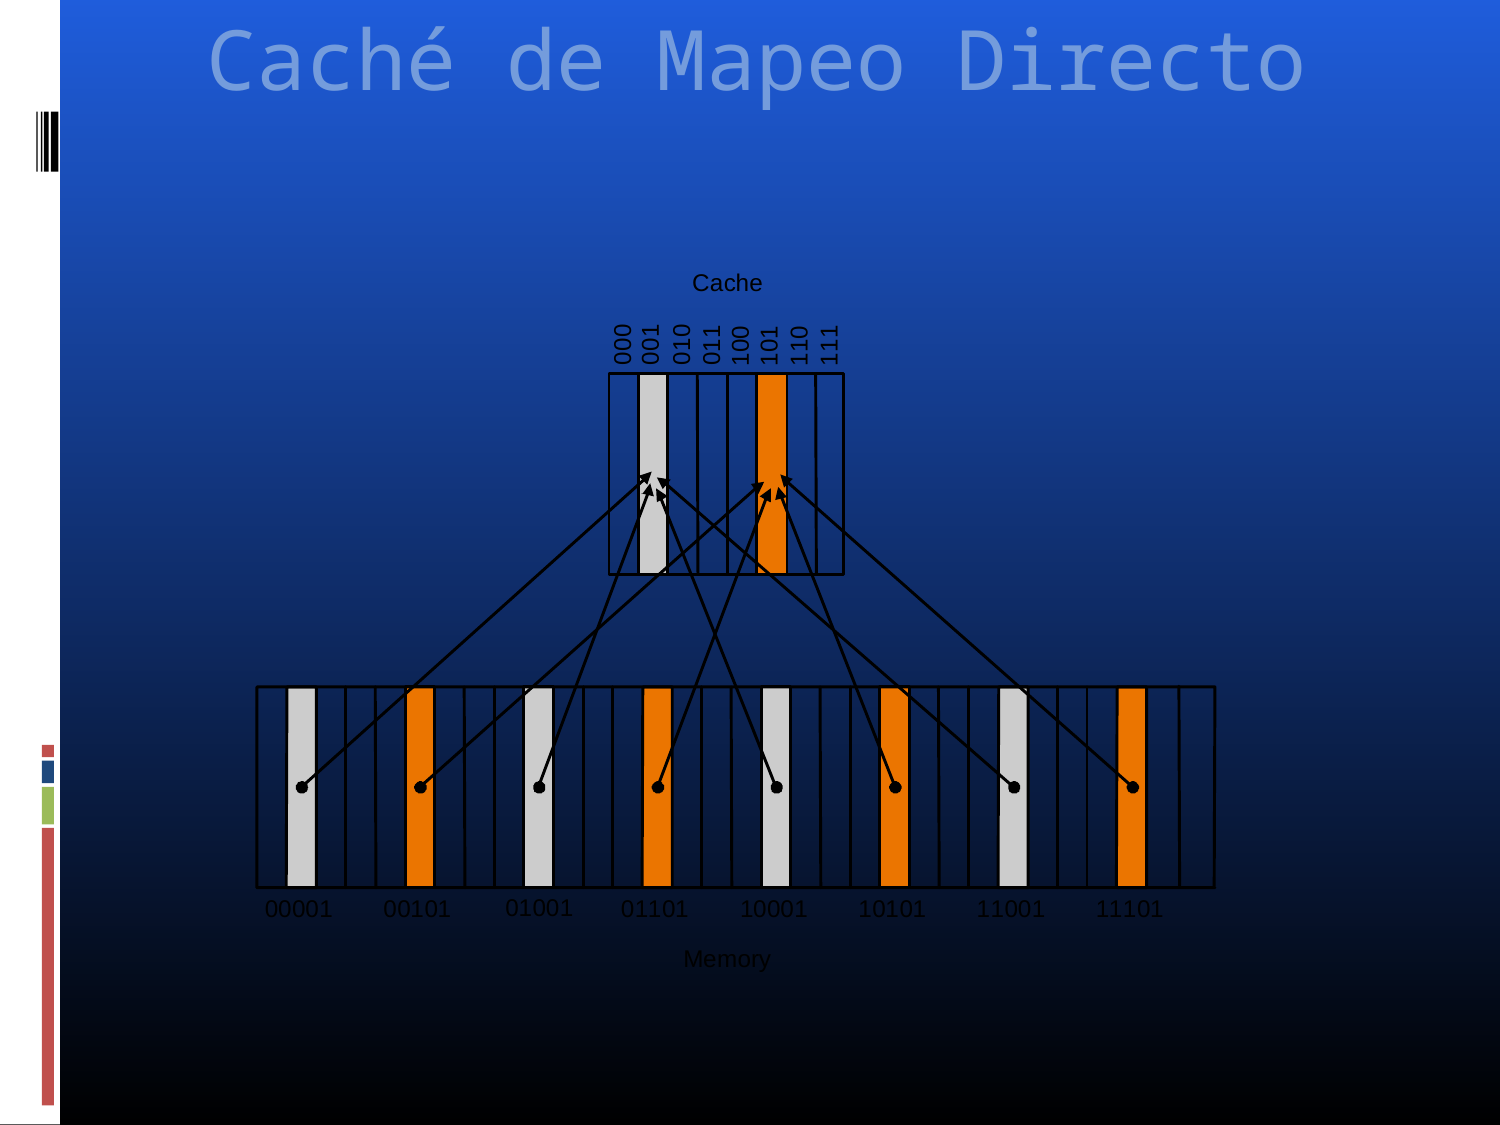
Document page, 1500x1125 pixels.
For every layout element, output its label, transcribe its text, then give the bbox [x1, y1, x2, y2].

picture [253, 267, 1223, 977]
title Caché de Mapeo Directo [112, 0, 1388, 188]
